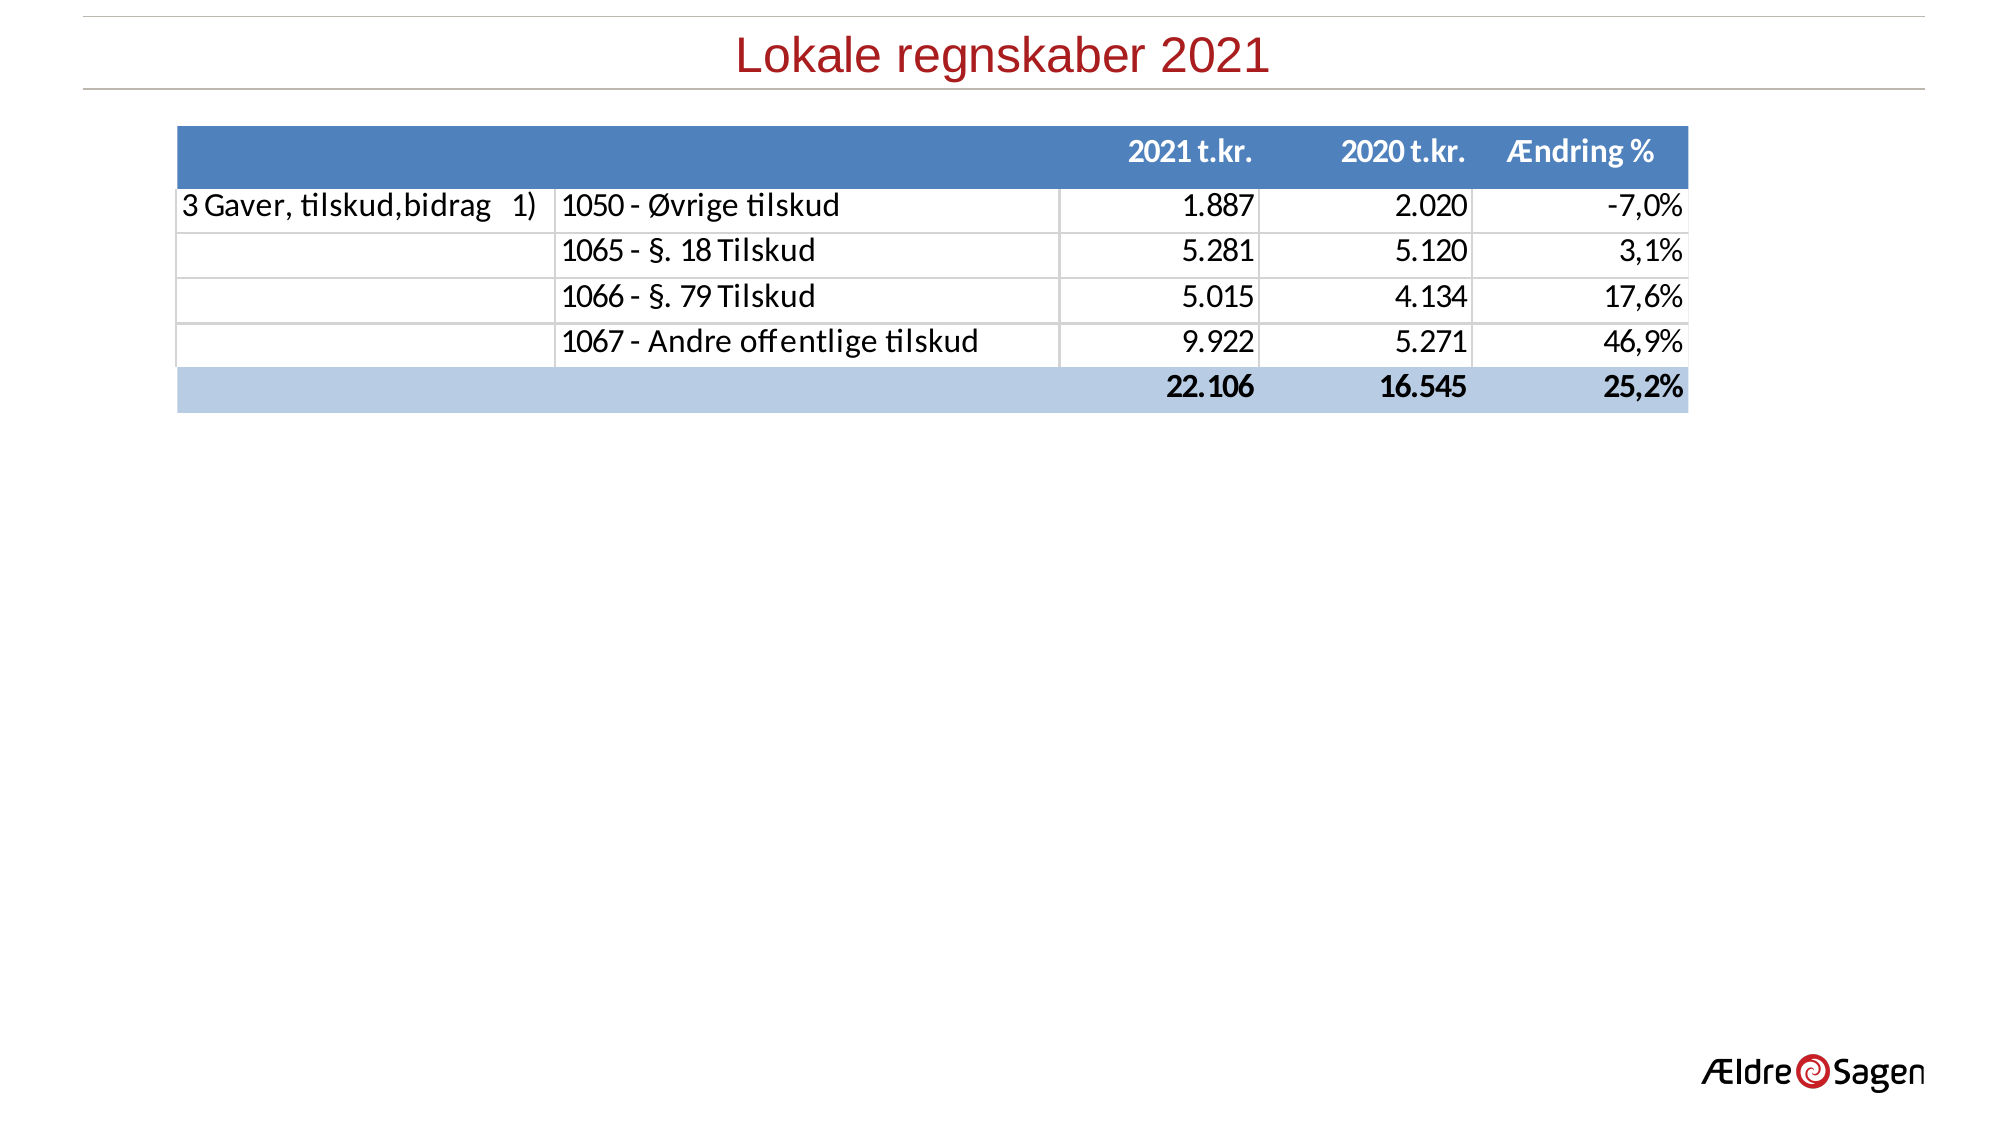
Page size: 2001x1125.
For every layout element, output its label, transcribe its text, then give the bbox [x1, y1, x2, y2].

text_box [78, 123, 1921, 1036]
picture [174, 123, 1691, 415]
text_box Lokale regnskaber 2021 [82, 14, 1925, 92]
